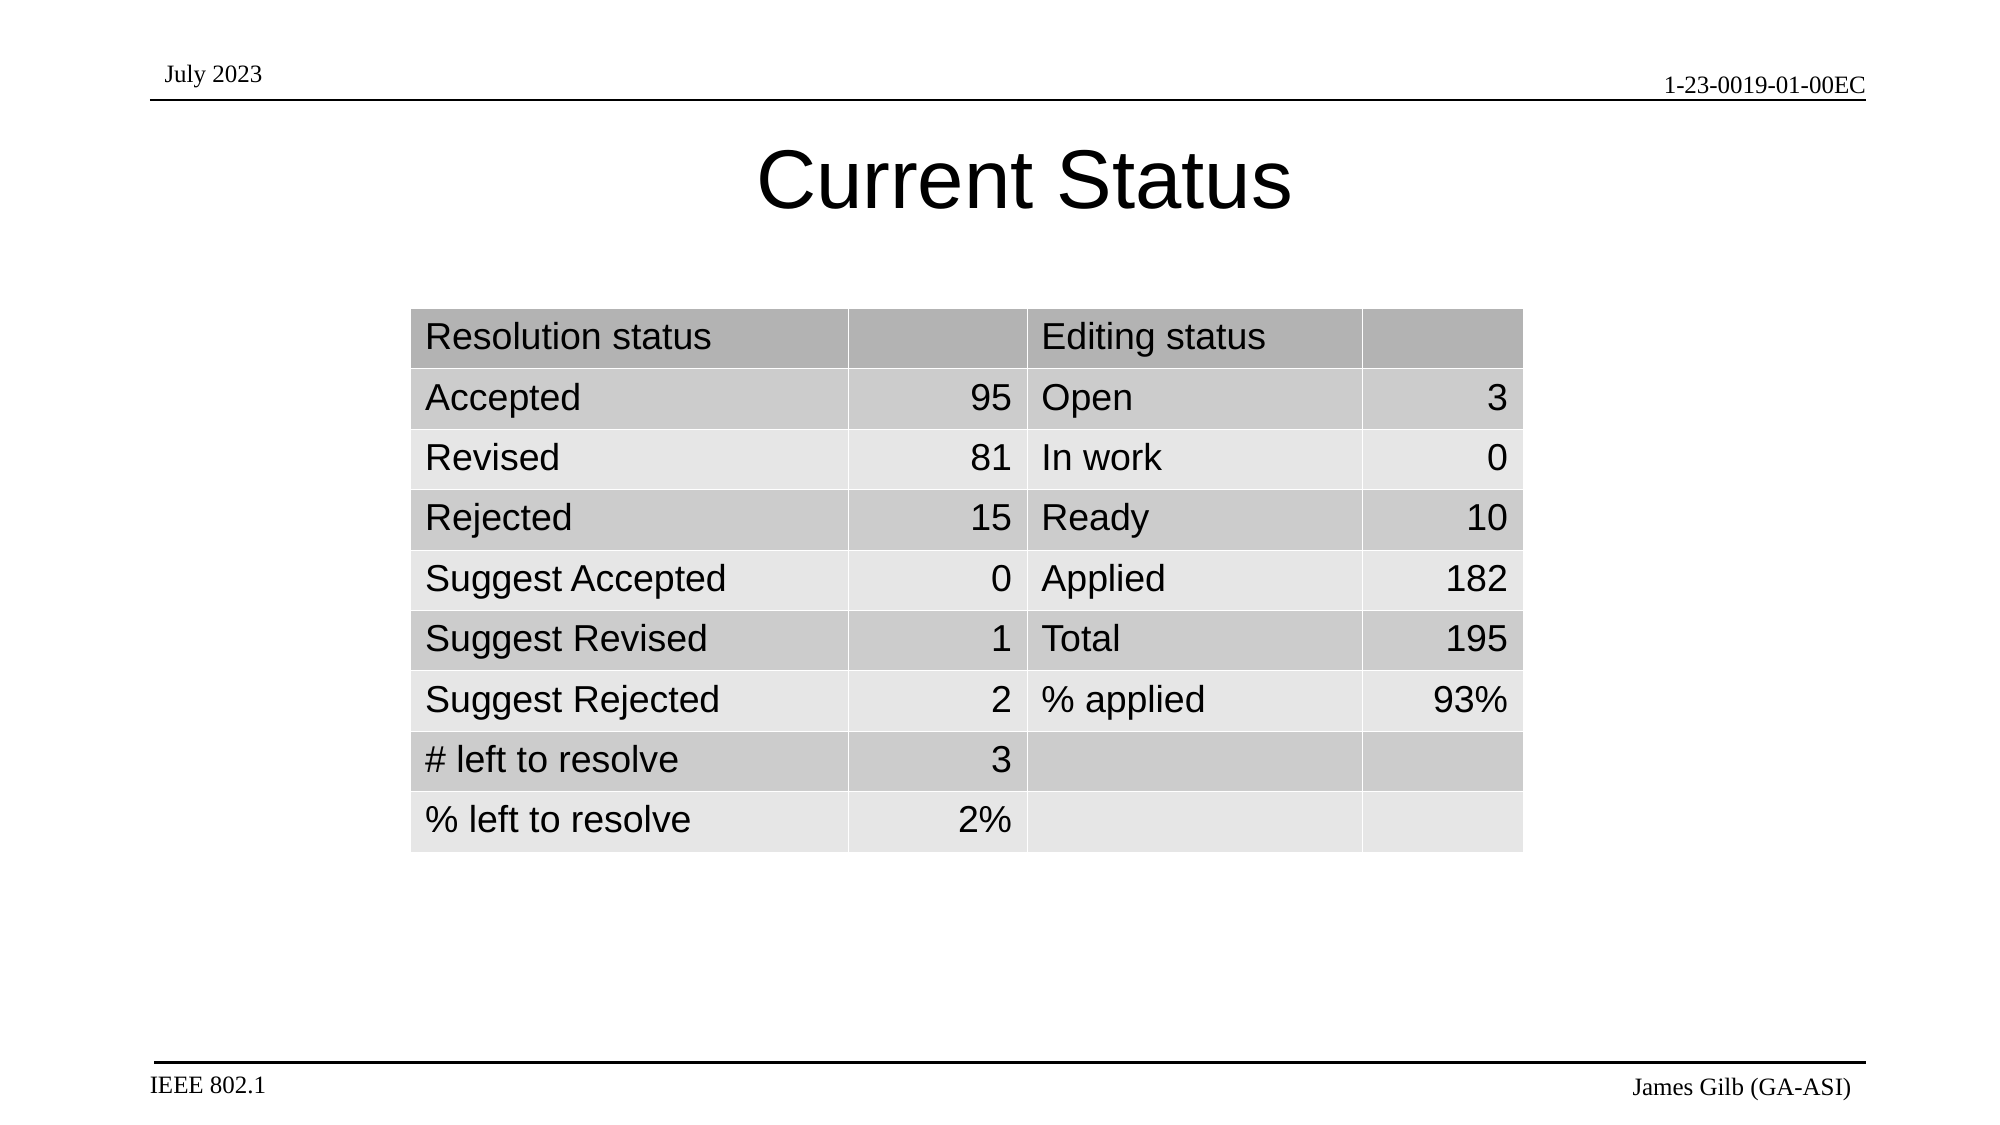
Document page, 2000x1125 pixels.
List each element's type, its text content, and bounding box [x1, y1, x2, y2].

table_cell 2% [849, 792, 1027, 852]
table_cell 81 [849, 430, 1027, 489]
table_header [849, 309, 1027, 368]
table_cell Suggest Accepted [411, 551, 848, 610]
table_cell 195 [1363, 611, 1523, 670]
table_cell Ready [1028, 490, 1362, 550]
table_cell 2 [849, 671, 1027, 731]
table_cell [1028, 792, 1362, 852]
table_cell 0 [849, 551, 1027, 610]
table_cell 95 [849, 369, 1027, 429]
title Current Status [149, 112, 1900, 238]
table_cell Accepted [411, 369, 848, 429]
table_cell 93% [1363, 671, 1523, 731]
table_cell % left to resolve [411, 792, 848, 852]
table_cell Suggest Revised [411, 611, 848, 670]
table_cell 182 [1363, 551, 1523, 610]
table_cell Total [1028, 611, 1362, 670]
table_cell Revised [411, 430, 848, 489]
table_cell Open [1028, 369, 1362, 429]
table_cell # left to resolve [411, 732, 848, 791]
table_cell In work [1028, 430, 1362, 489]
table_header [1363, 309, 1523, 368]
table_cell 0 [1363, 430, 1523, 489]
table_cell Suggest Rejected [411, 671, 848, 731]
table_cell 3 [849, 732, 1027, 791]
table_cell 3 [1363, 369, 1523, 429]
table_cell [1363, 792, 1523, 852]
table_cell [1363, 732, 1523, 791]
table_cell Applied [1028, 551, 1362, 610]
table_cell [1028, 732, 1362, 791]
table_cell 10 [1363, 490, 1523, 550]
table_cell % applied [1028, 671, 1362, 731]
table_header Editing status [1028, 309, 1362, 368]
table_cell 15 [849, 490, 1027, 550]
table_header Resolution status [411, 309, 848, 368]
table_cell 1 [849, 611, 1027, 670]
table_cell Rejected [411, 490, 848, 550]
